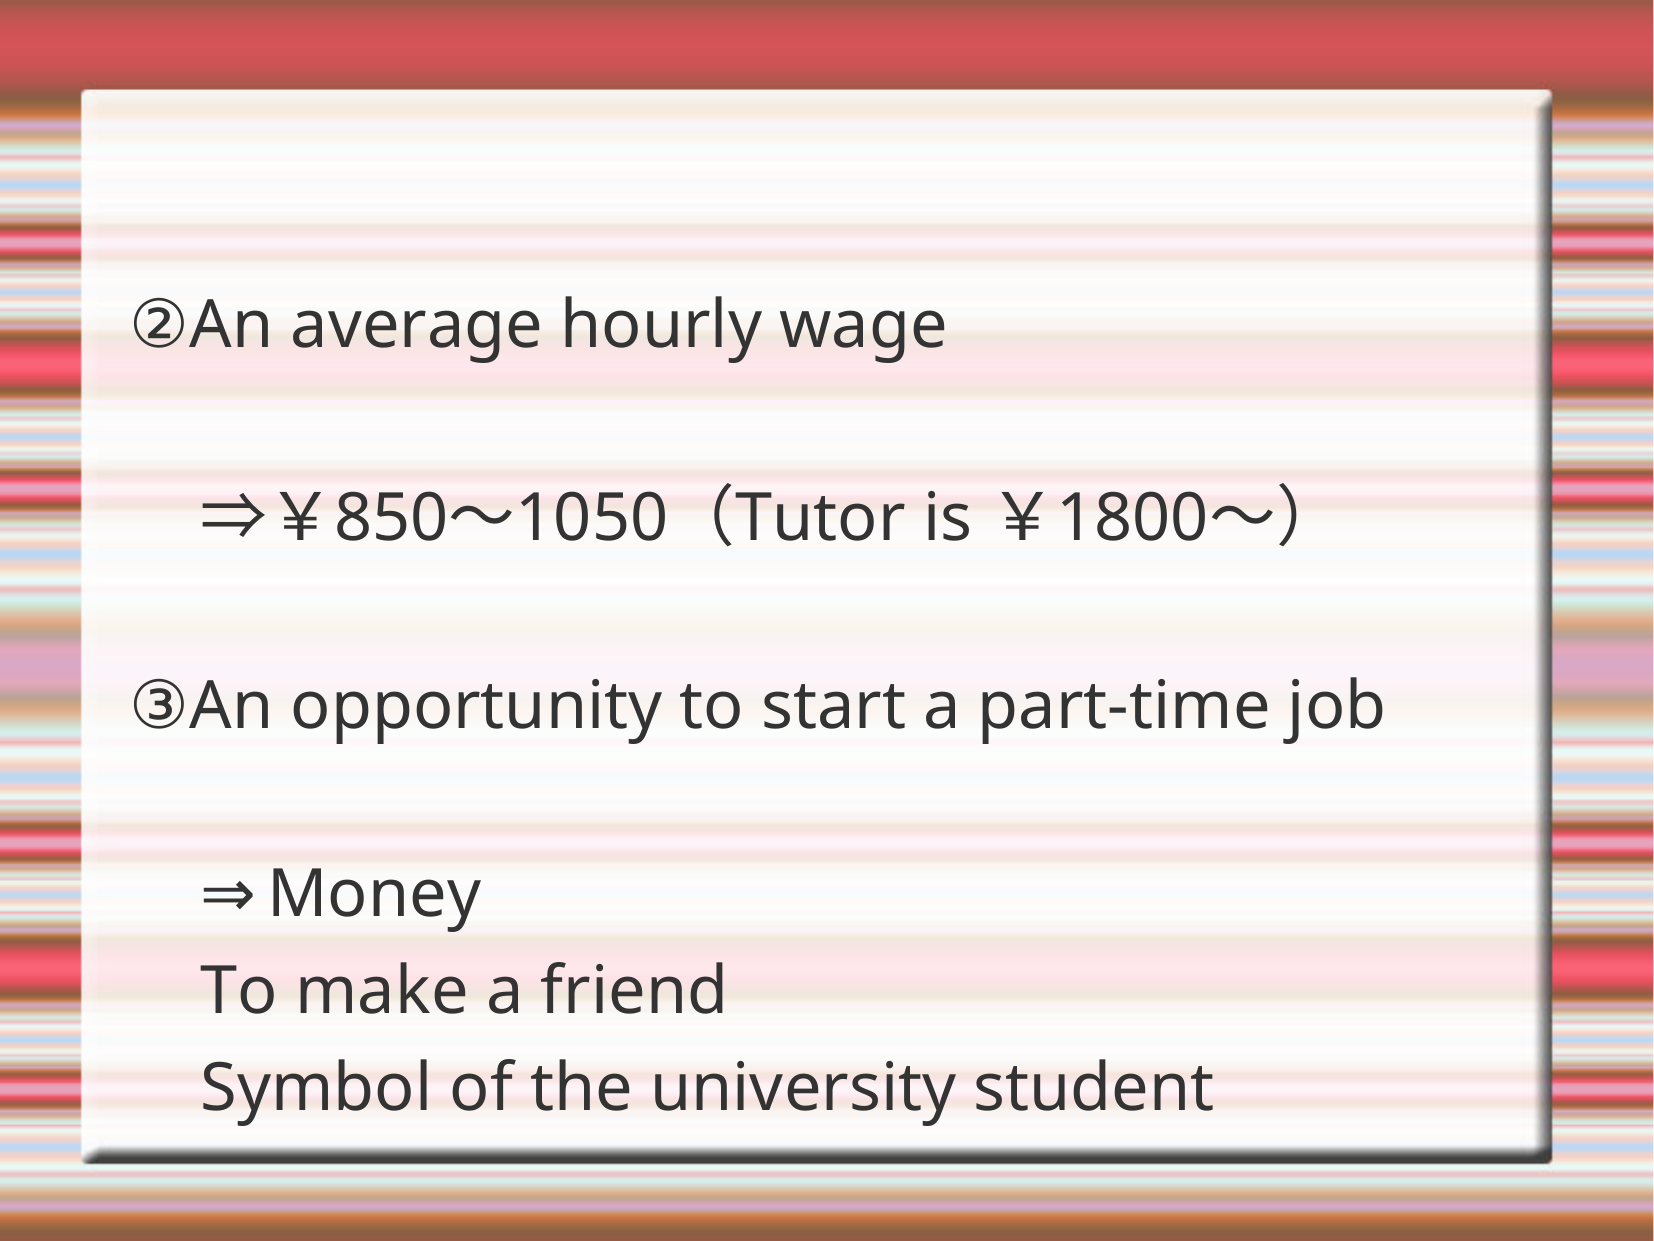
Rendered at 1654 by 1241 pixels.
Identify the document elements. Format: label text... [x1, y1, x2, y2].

list ②An average hourly wage ⇒￥850～1050（Tutor is ￥1800～） ③An opportunity to start a part-time job ⇒Money To make a friend Symbol of the university student [118, 269, 1500, 1241]
picture [0, 0, 1654, 1241]
